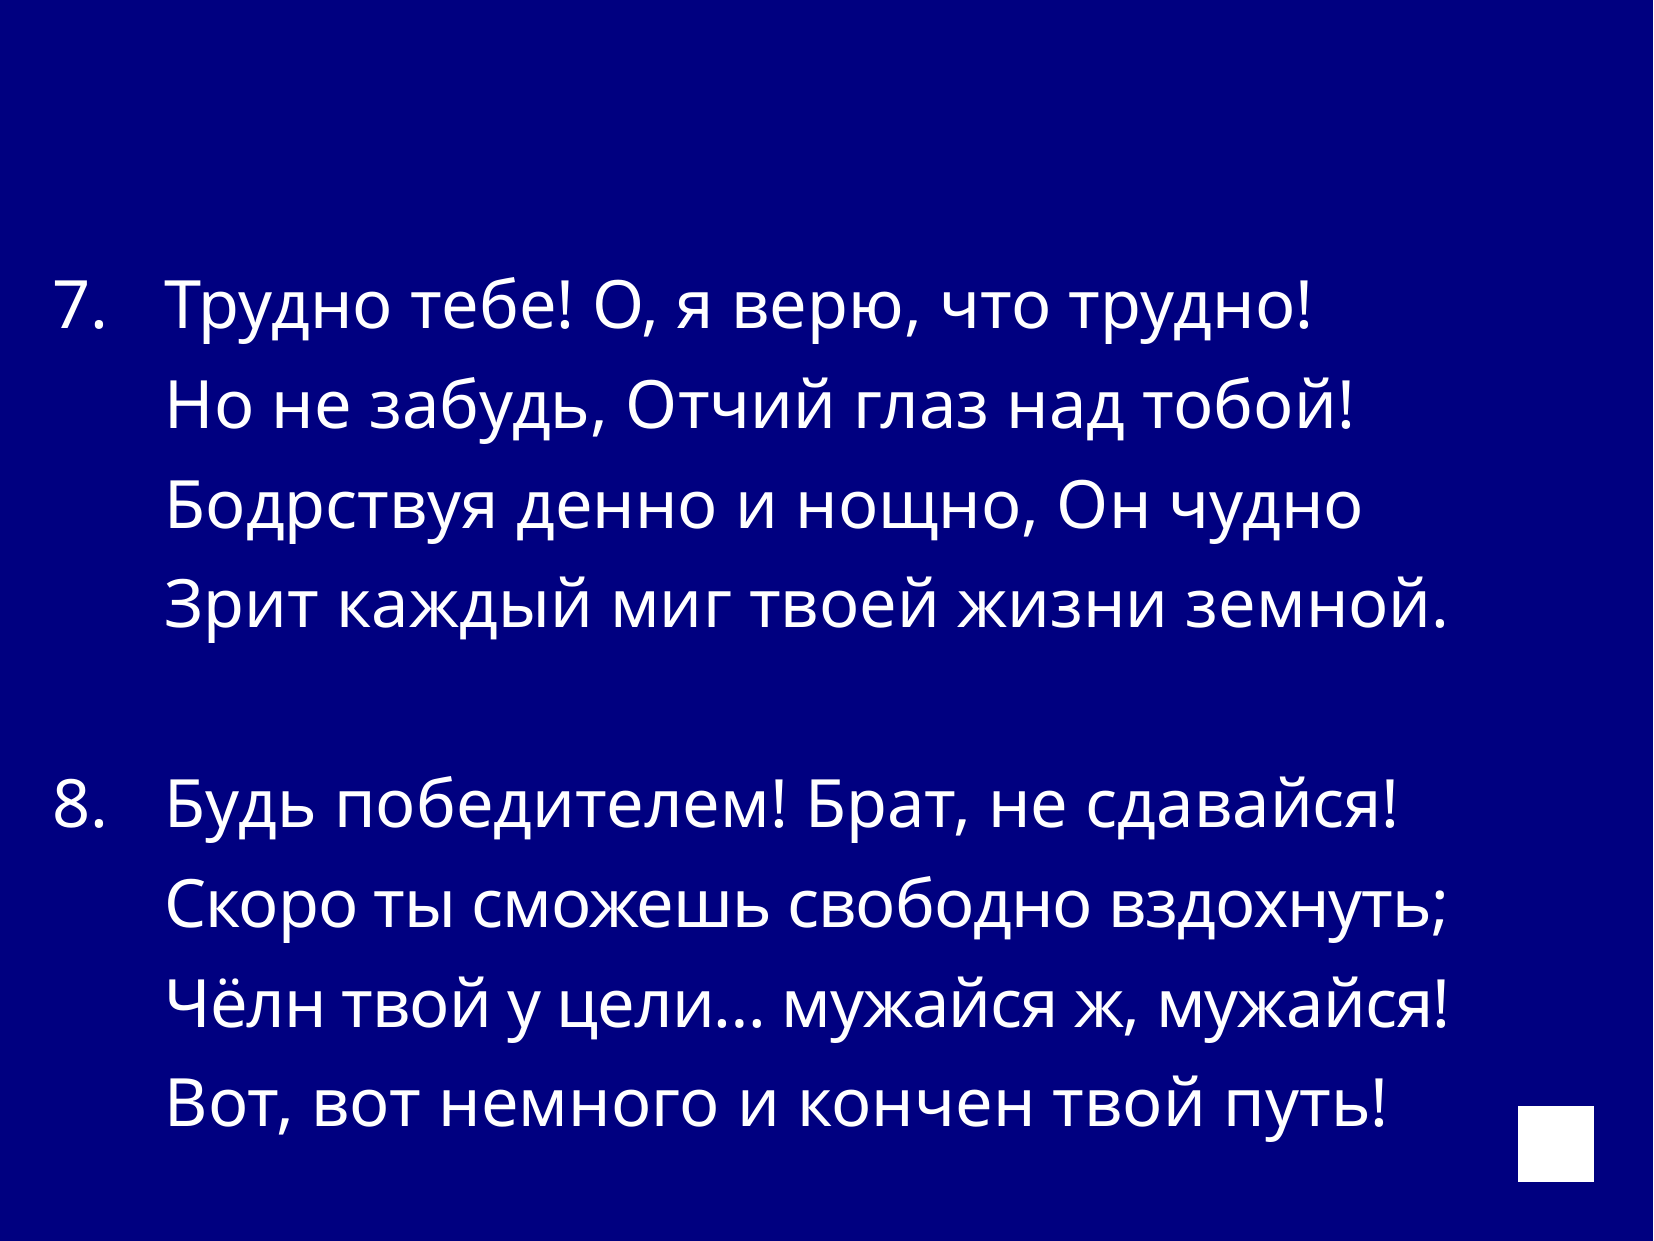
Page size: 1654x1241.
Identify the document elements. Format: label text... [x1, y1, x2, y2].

text_box [1518, 1163, 1594, 1182]
text_box 7. Трудно тебе! О, я верю, что трудно! Но не забудь, Отчий глаз над тобой! Бодрствуя денно и нощно, Он чудно Зрит каждый миг твоей жизни земной. 8. Будь победителем! Брат, не сдавайся! Скоро ты сможешь свободно вздохнуть; Чёлн твой у цели… мужайся ж, мужайся! Вот, вот немного и кончен твой путь! [37, 150, 1653, 1163]
